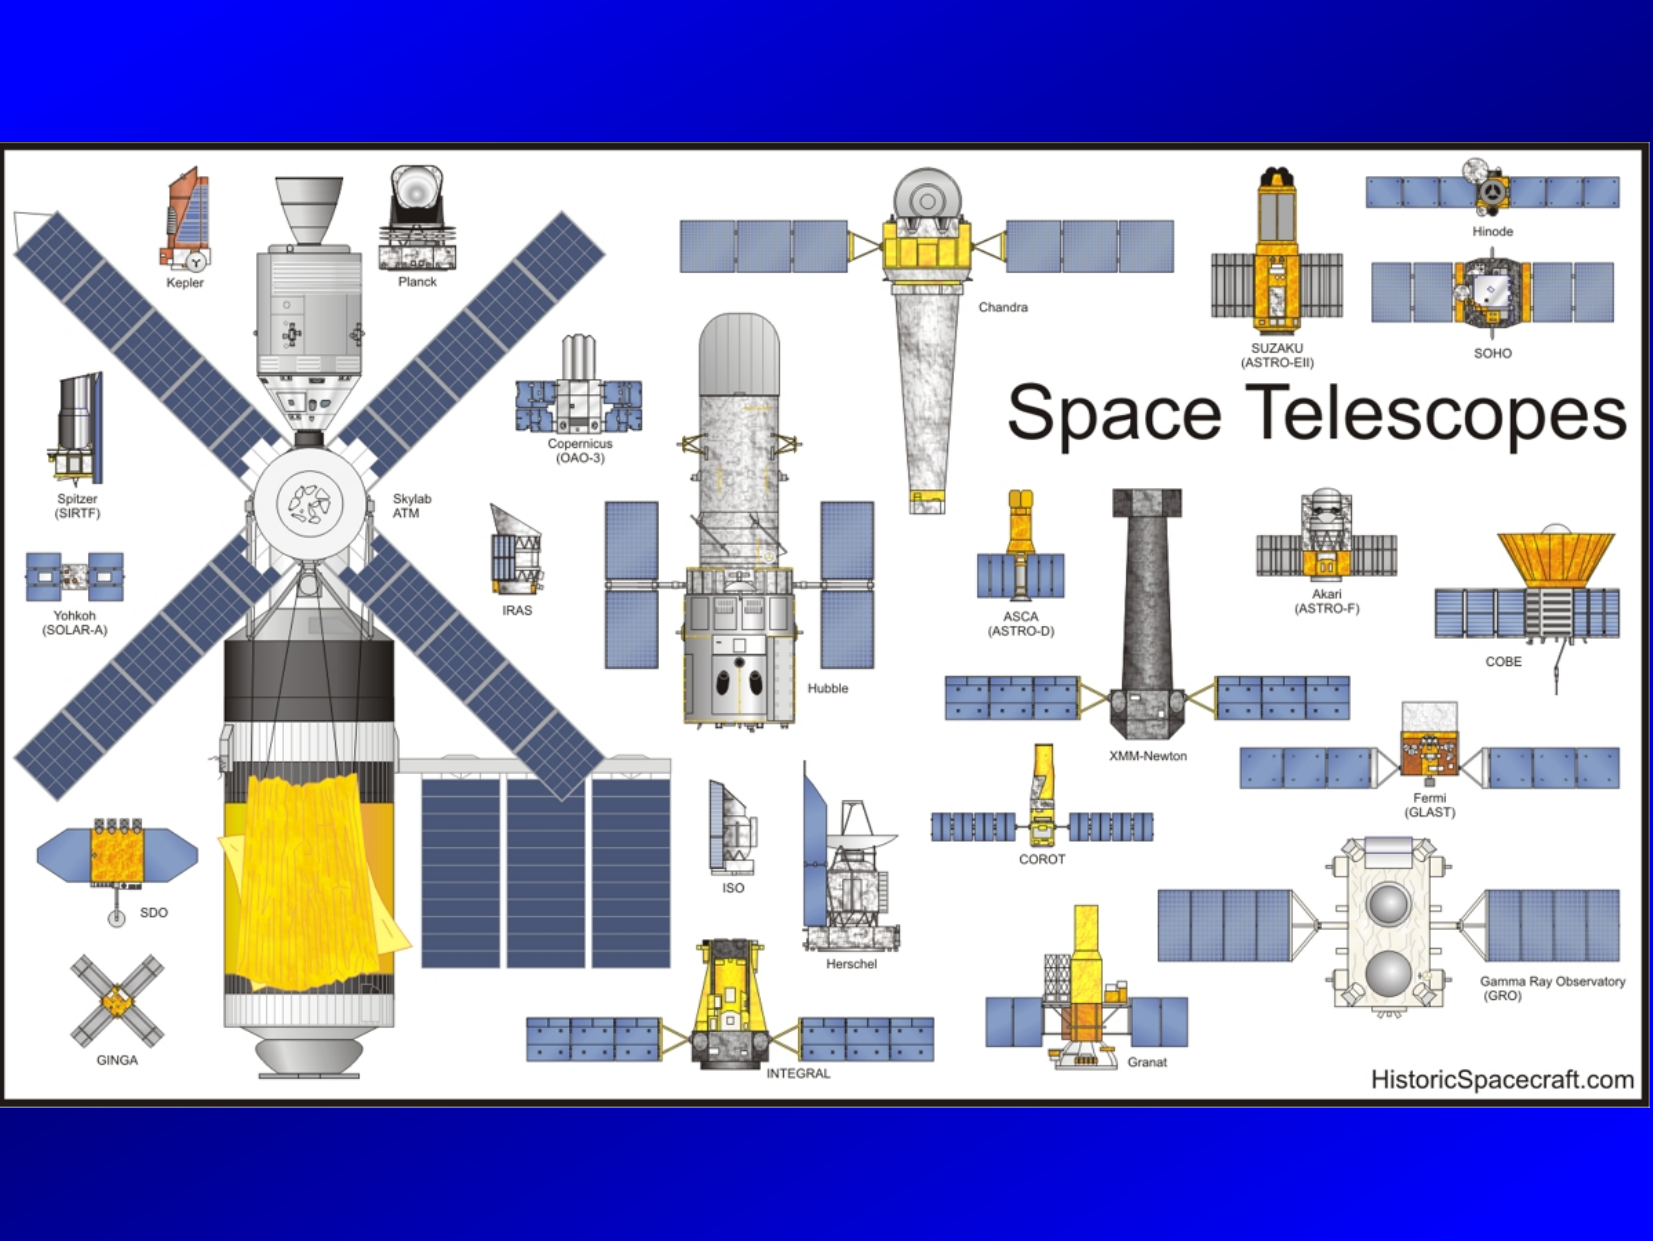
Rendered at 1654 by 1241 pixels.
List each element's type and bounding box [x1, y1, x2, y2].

picture [0, 142, 1650, 1108]
